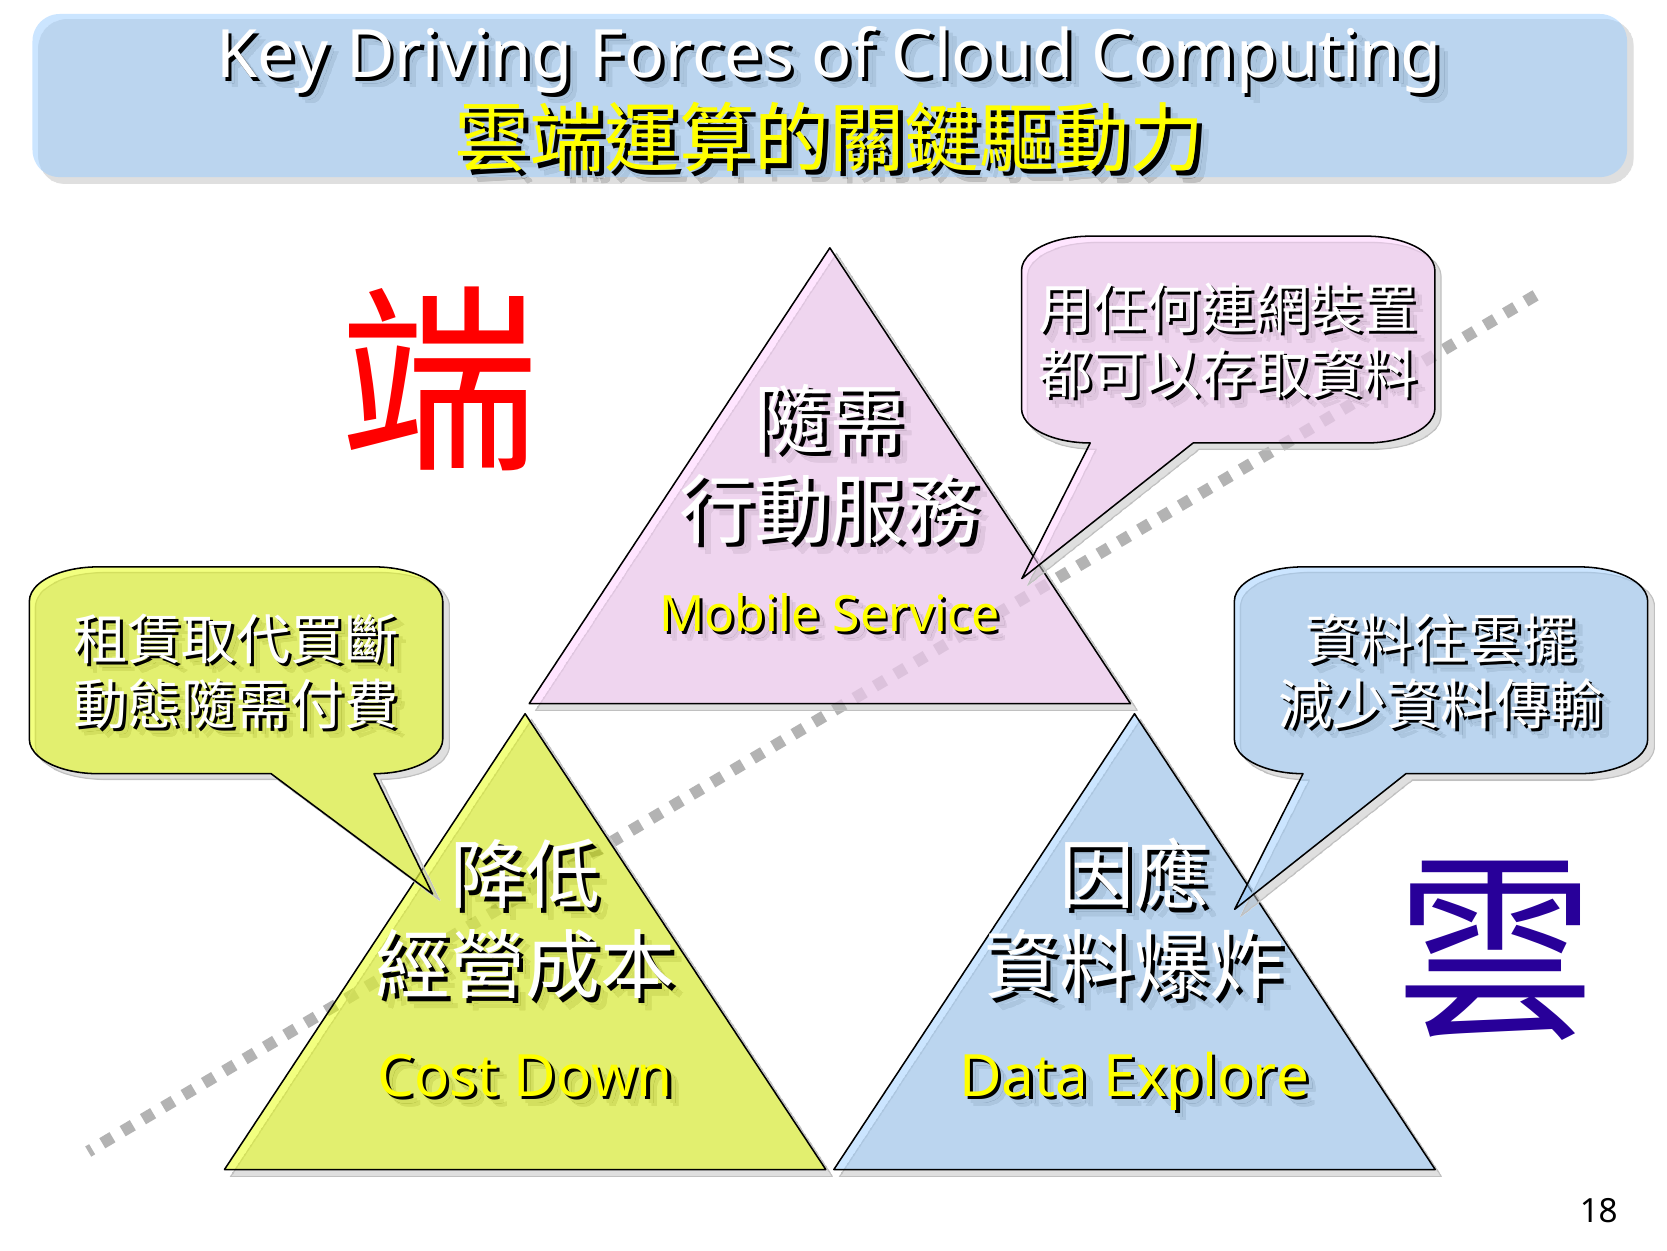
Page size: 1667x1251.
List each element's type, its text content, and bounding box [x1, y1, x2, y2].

text_box 隨需 行動服務 Mobile Service [529, 247, 1131, 704]
text_box 因應 資料爆炸 Data Explore [833, 713, 1436, 1170]
text_box 降低 經營成本 Cost Down [224, 713, 826, 1170]
text_box 資料往雲擺 減少資料傳輸 [1234, 566, 1648, 910]
text_box 用任何連網裝置 都可以存取資料 [1021, 236, 1435, 579]
text_box 租賃取代買斷 動態隨需付費 [29, 566, 443, 894]
text_box Key Driving Forces of Cloud Computing 雲端運算的關鍵驅動力 [32, 13, 1628, 178]
text_box 端 [324, 247, 561, 503]
text_box 雲 [1380, 816, 1617, 1072]
